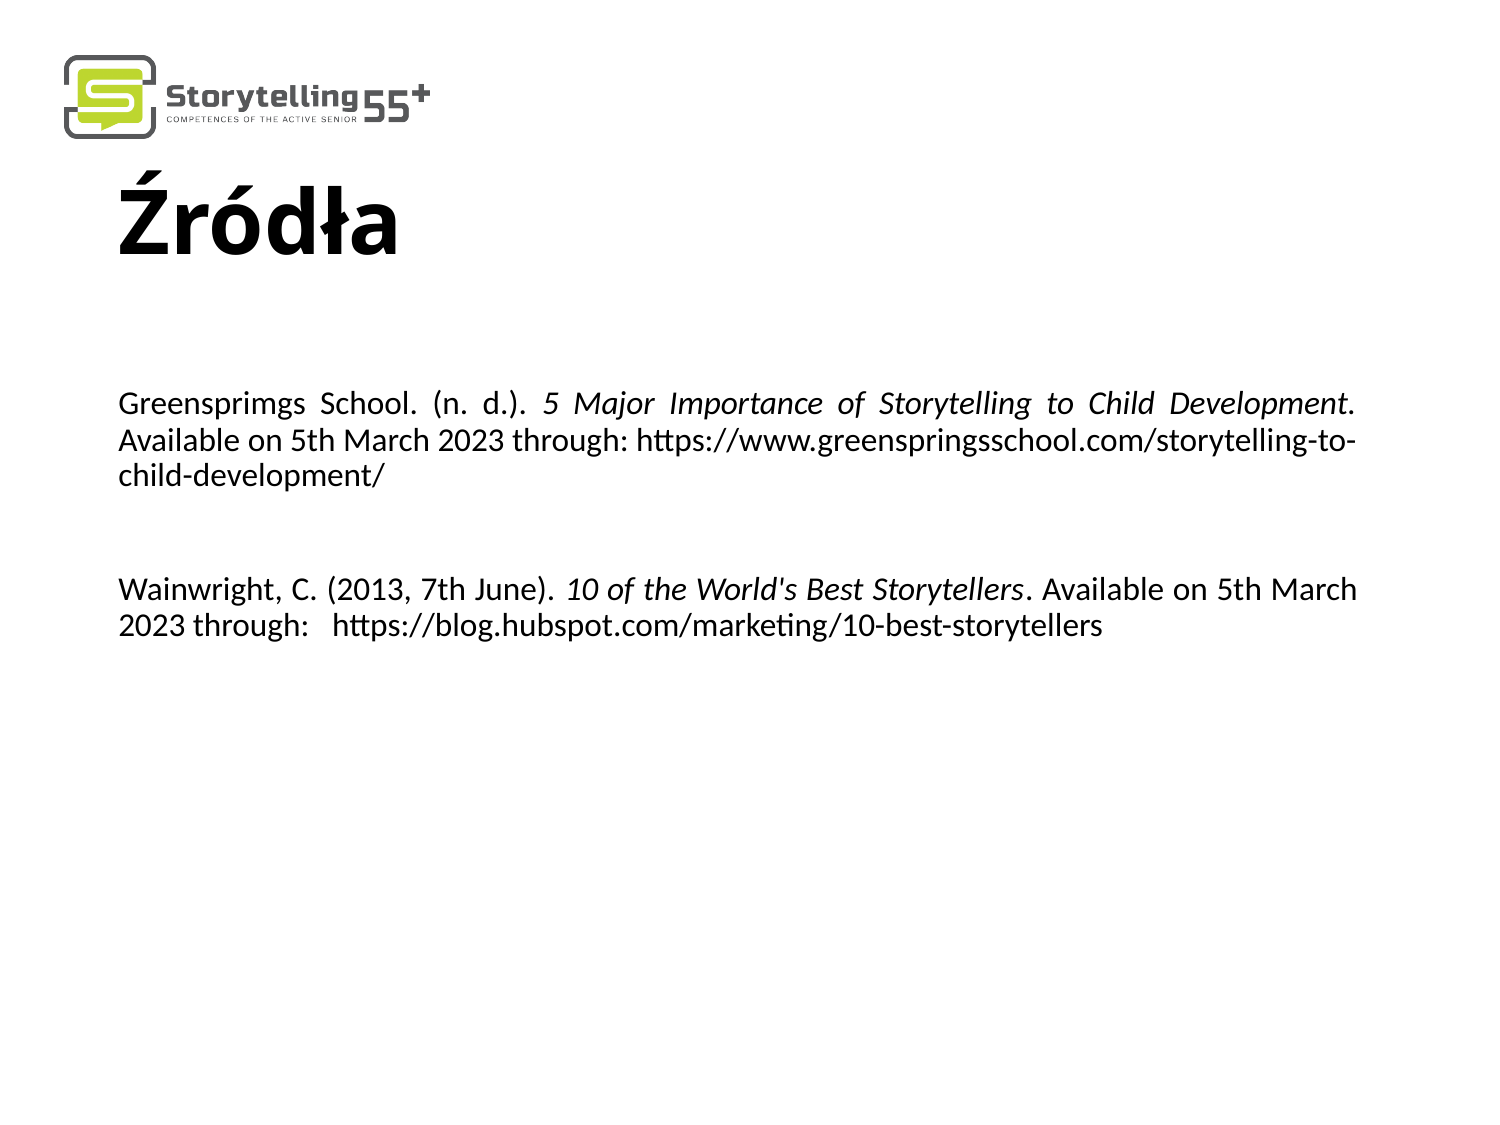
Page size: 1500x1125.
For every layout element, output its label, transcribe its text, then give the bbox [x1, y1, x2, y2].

title Źródła [103, 75, 1381, 282]
list Greensprimgs School. (n. d.). 5 Major Importance of Storytelling to Child Development. Available on 5th March 2023 through: https://www.greenspringsschool.com/storytelling-to-child-development/ Wainwright, C. (2013, 7th June). 10 of the World's Best Storytellers. Available on 5th March 2023 through: https://blog.hubspot.com/marketing/10-best-storytellers [103, 378, 1406, 1091]
picture [64, 55, 430, 139]
